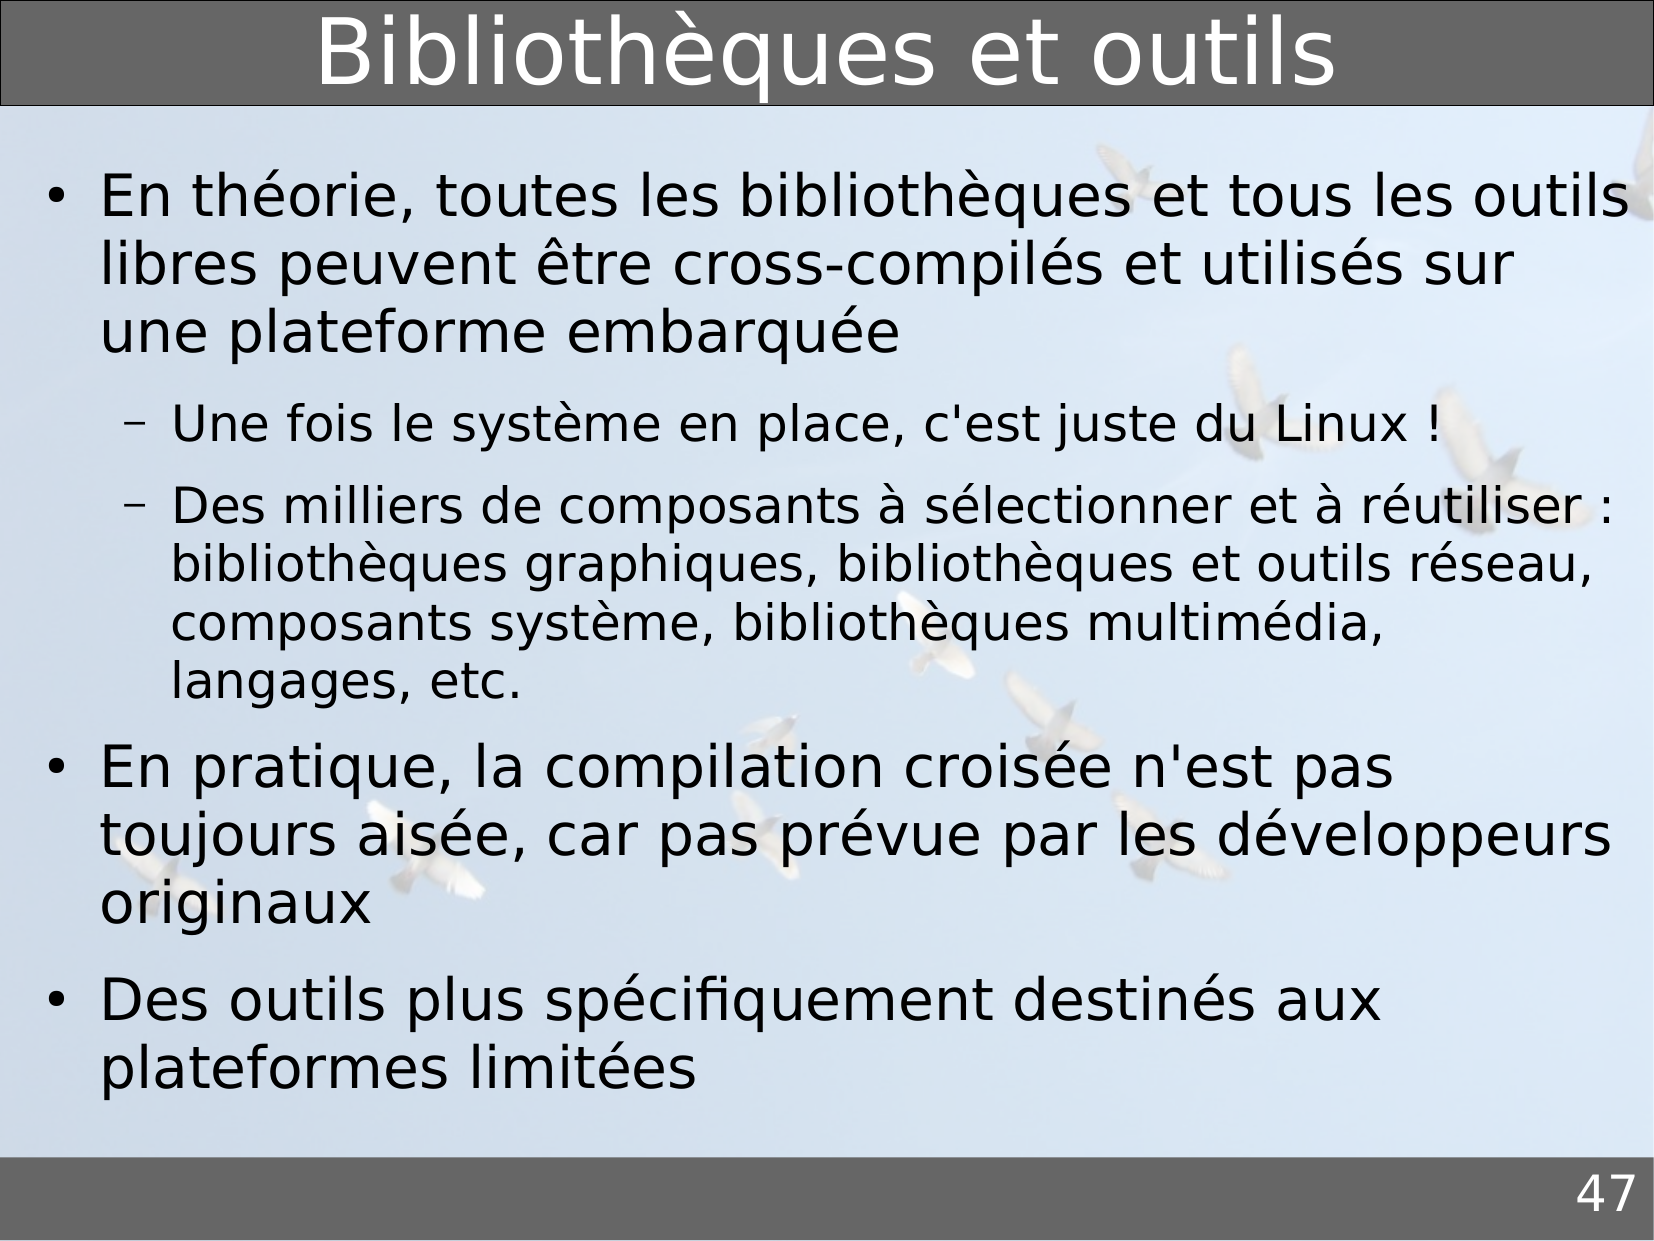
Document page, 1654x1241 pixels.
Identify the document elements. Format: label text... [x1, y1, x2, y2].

list En théorie, toutes les bibliothèques et tous les outils libres peuvent être cross-compilés et utilisés sur une plateforme embarquée Une fois le système en place, c'est juste du Linux ! Des milliers de composants à sélectionner et à réutiliser : bibliothèques graphiques, bibliothèques et outils réseau, composants système, bibliothèques multimédia, langages, etc. En pratique, la compilation croisée n'est pas toujours aisée, car pas prévue par les développeurs originaux Des outils plus spécifiquement destinés aux plateformes limitées [28, 162, 1634, 1103]
title Bibliothèques et outils [0, 0, 1654, 107]
